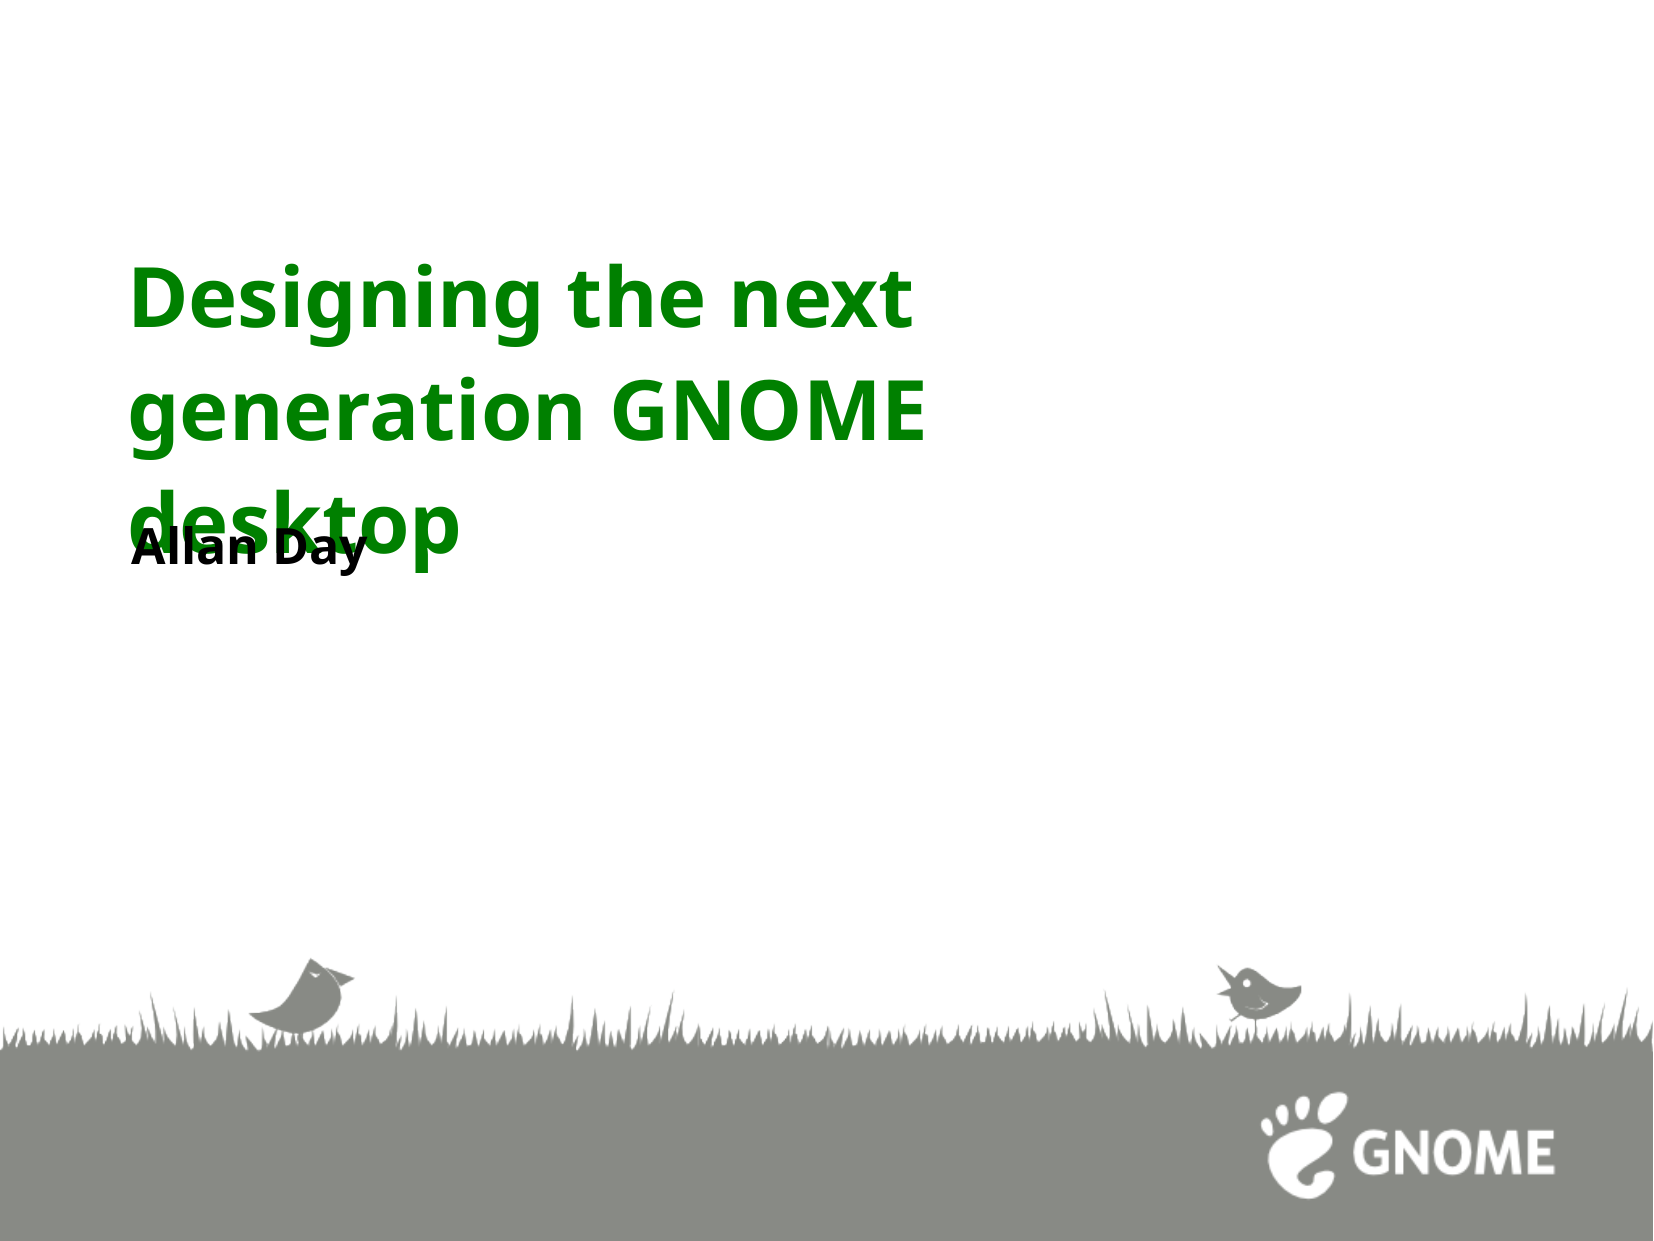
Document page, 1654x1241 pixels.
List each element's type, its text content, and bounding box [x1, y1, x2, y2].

text_box Allan Day [116, 503, 385, 586]
text_box Designing the next generation GNOME desktop [112, 230, 1275, 469]
picture [0, 0, 1653, 1241]
